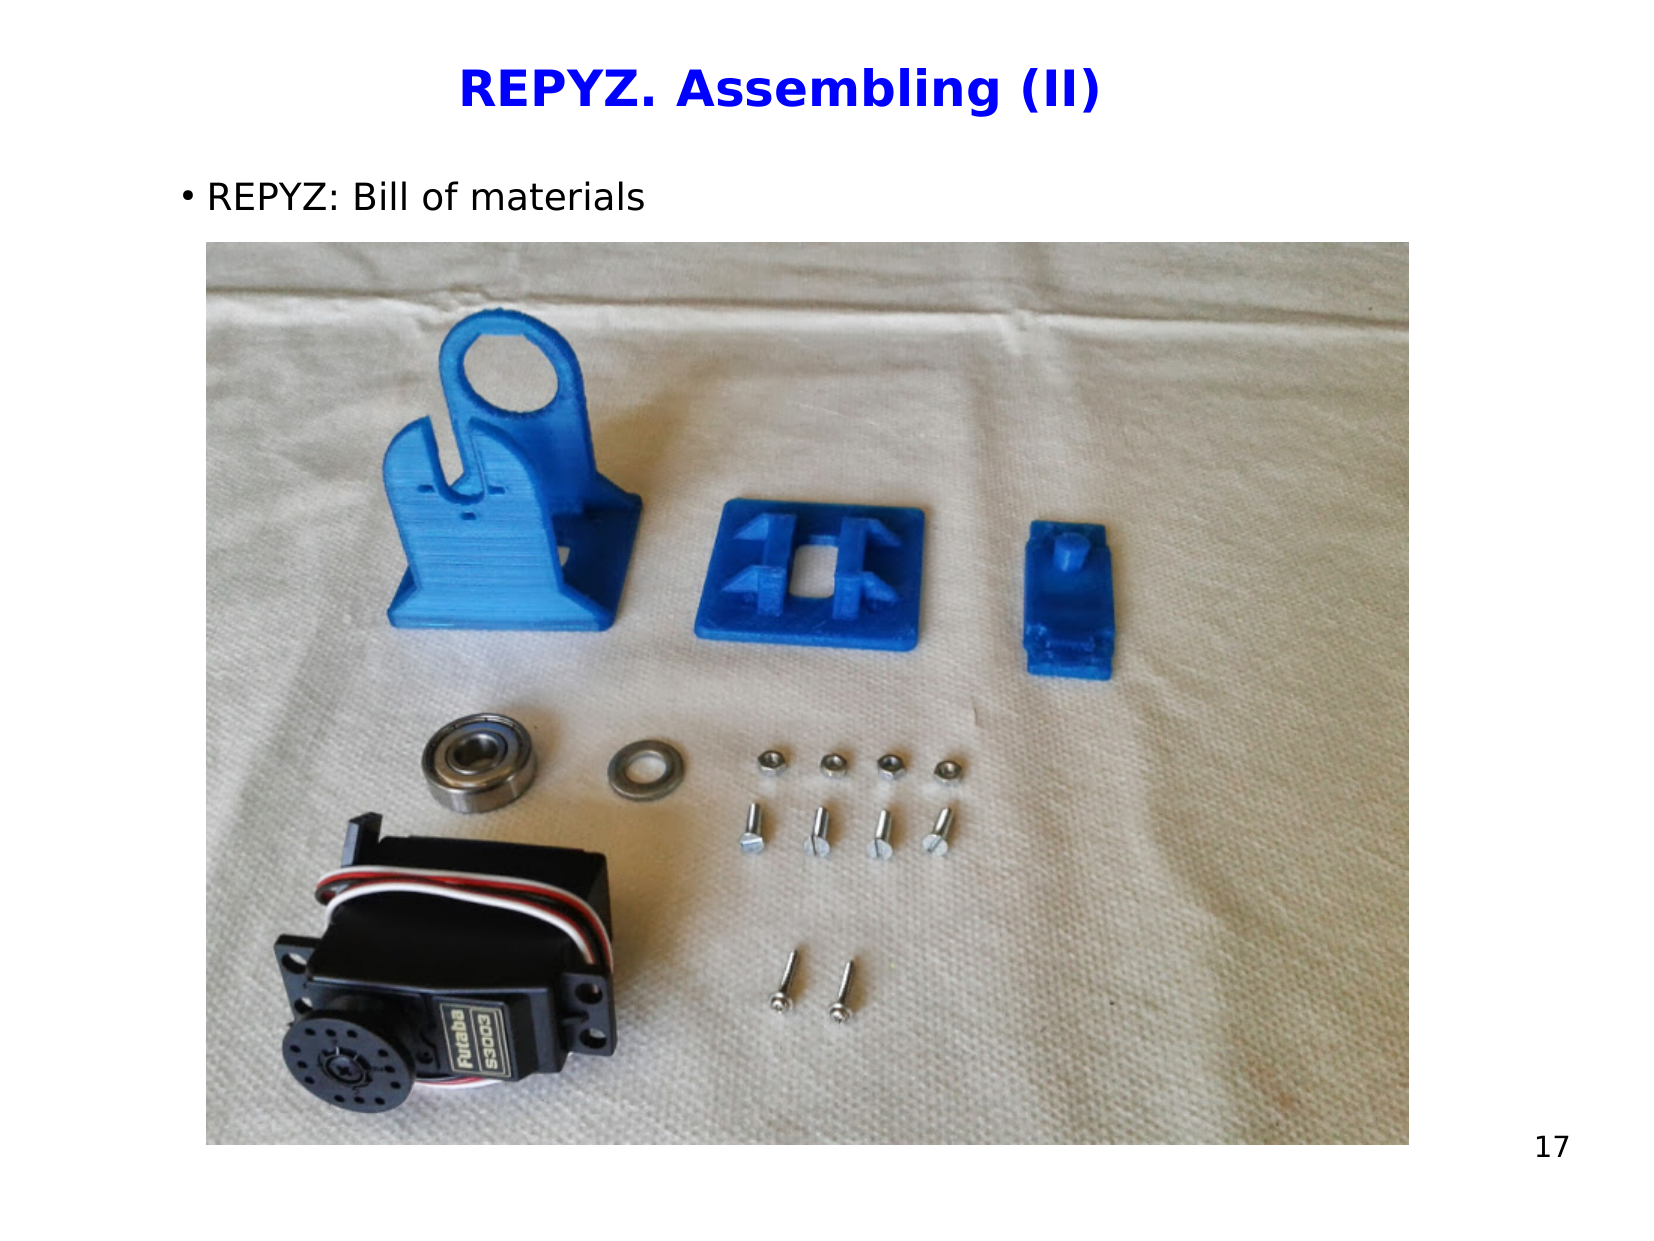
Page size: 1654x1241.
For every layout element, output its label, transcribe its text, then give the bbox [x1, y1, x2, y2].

picture [206, 242, 1409, 1145]
text_box REPYZ: Bill of materials [166, 168, 1263, 227]
text_box REPYZ. Assembling (II) [443, 52, 1135, 126]
